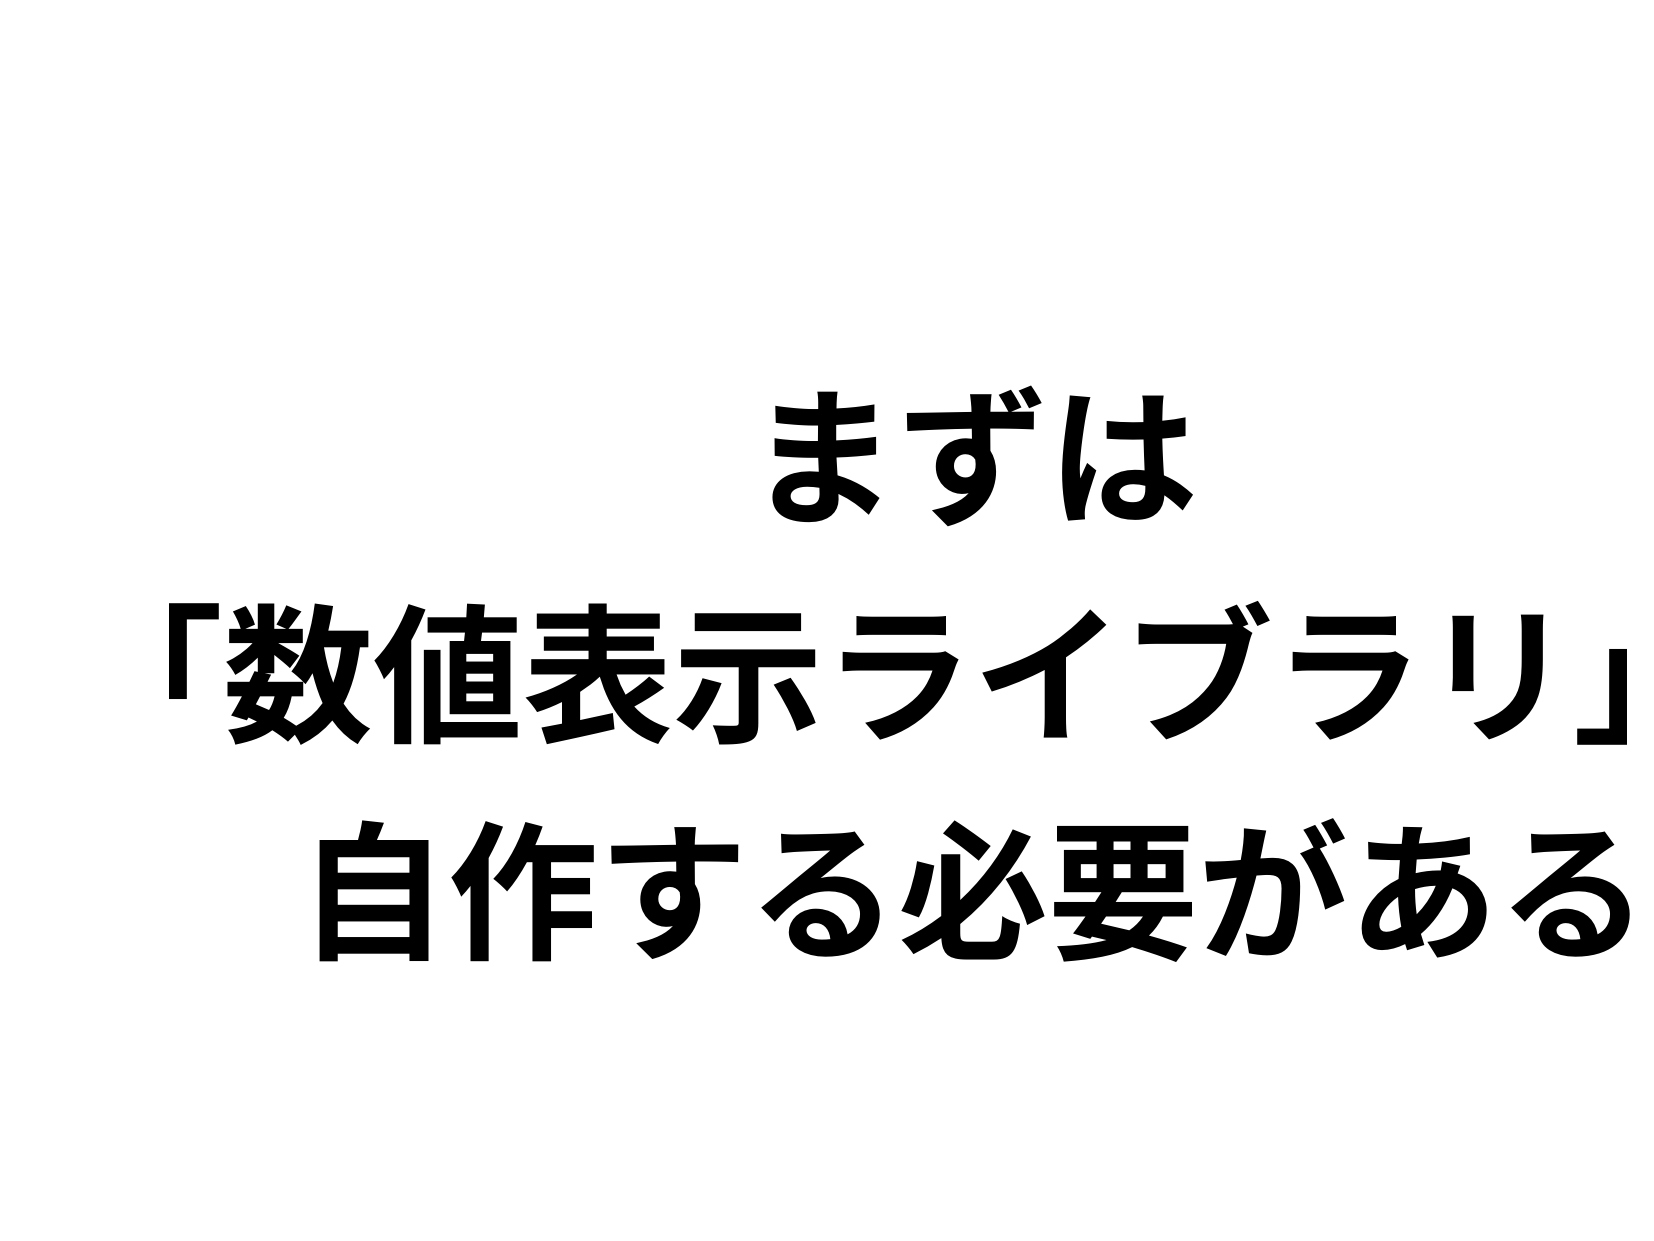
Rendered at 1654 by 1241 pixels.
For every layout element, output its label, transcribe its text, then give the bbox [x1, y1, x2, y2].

text_box まずは 「数値表示ライブラリ」を 自作する必要がある [59, 332, 1581, 798]
